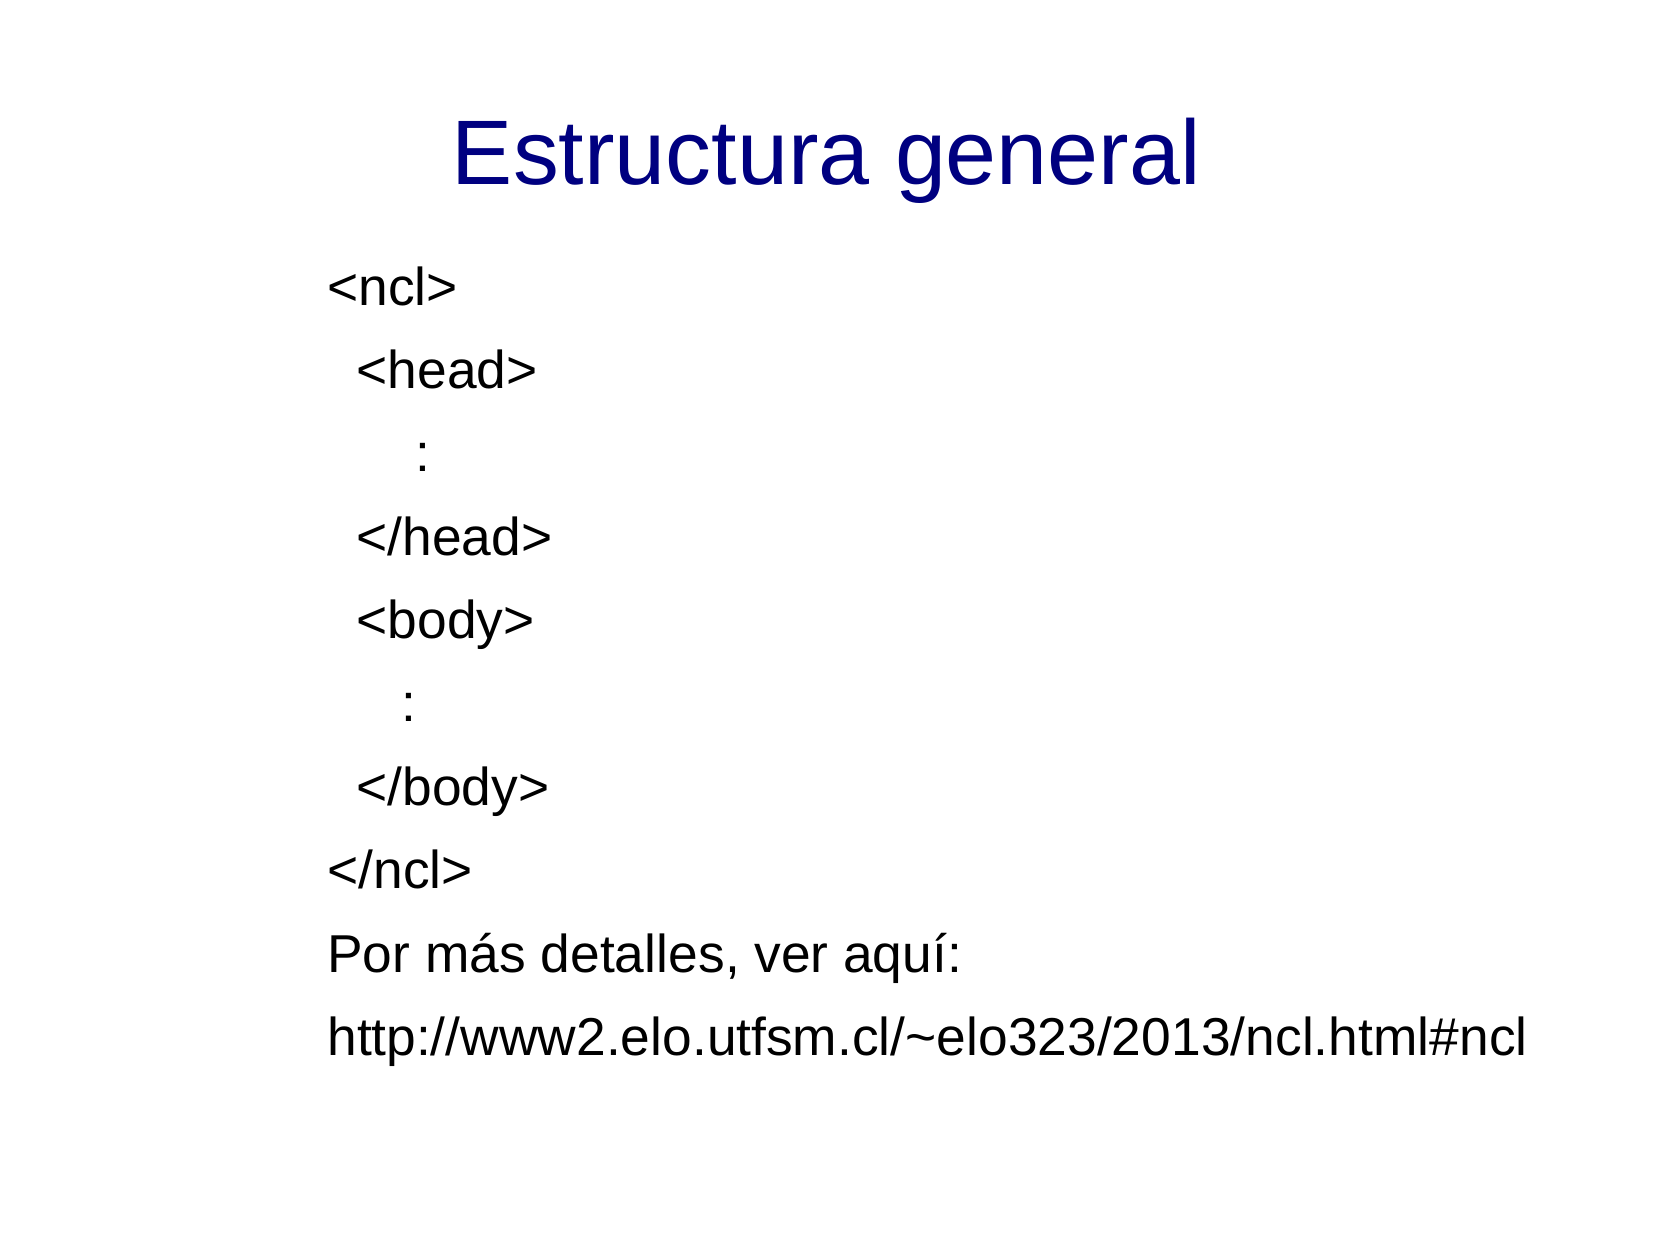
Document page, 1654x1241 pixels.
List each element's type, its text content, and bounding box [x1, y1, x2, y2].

list <ncl> <head> : </head> <body> : </body> </ncl> Por más detalles, ver aquí: http://www2.elo.utfsm.cl/~elo323/2013/ncl.html#ncl [327, 256, 1538, 1122]
title Estructura general [82, 49, 1571, 257]
